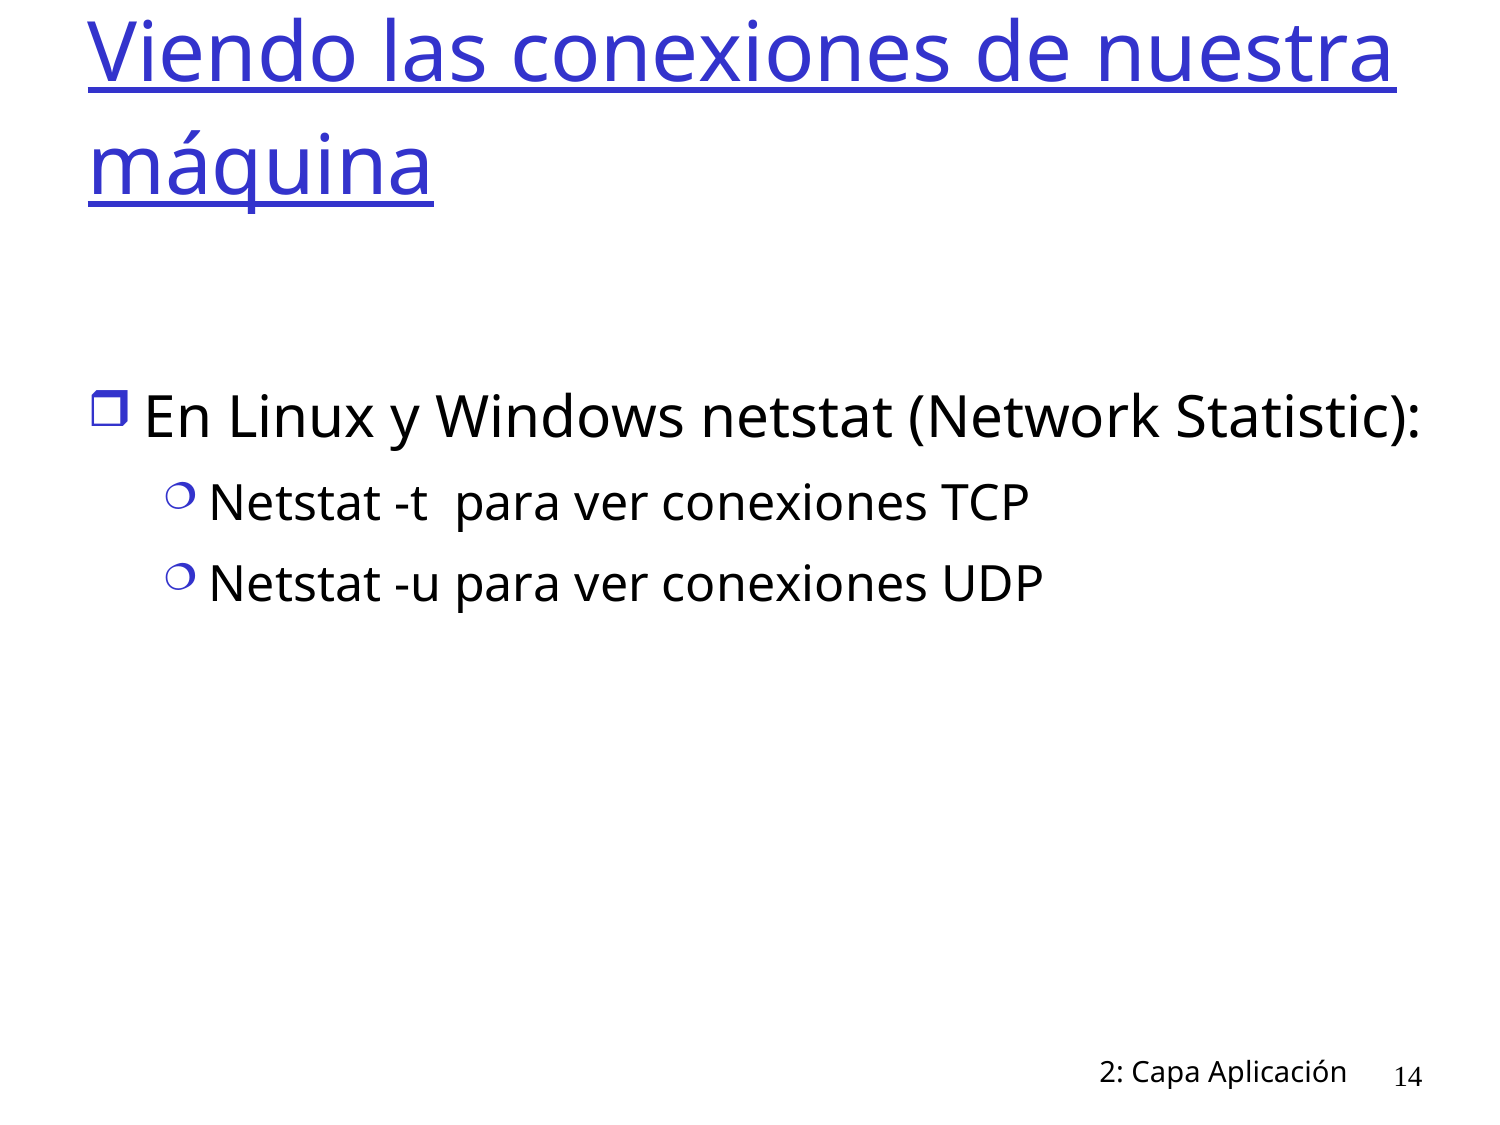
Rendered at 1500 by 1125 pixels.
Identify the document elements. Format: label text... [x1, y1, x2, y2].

list En Linux y Windows netstat (Network Statistic): Netstat -t para ver conexiones TCP Netstat -u para ver conexiones UDP [87, 375, 1463, 878]
title Viendo las conexiones de nuestra máquina [87, 8, 1463, 203]
